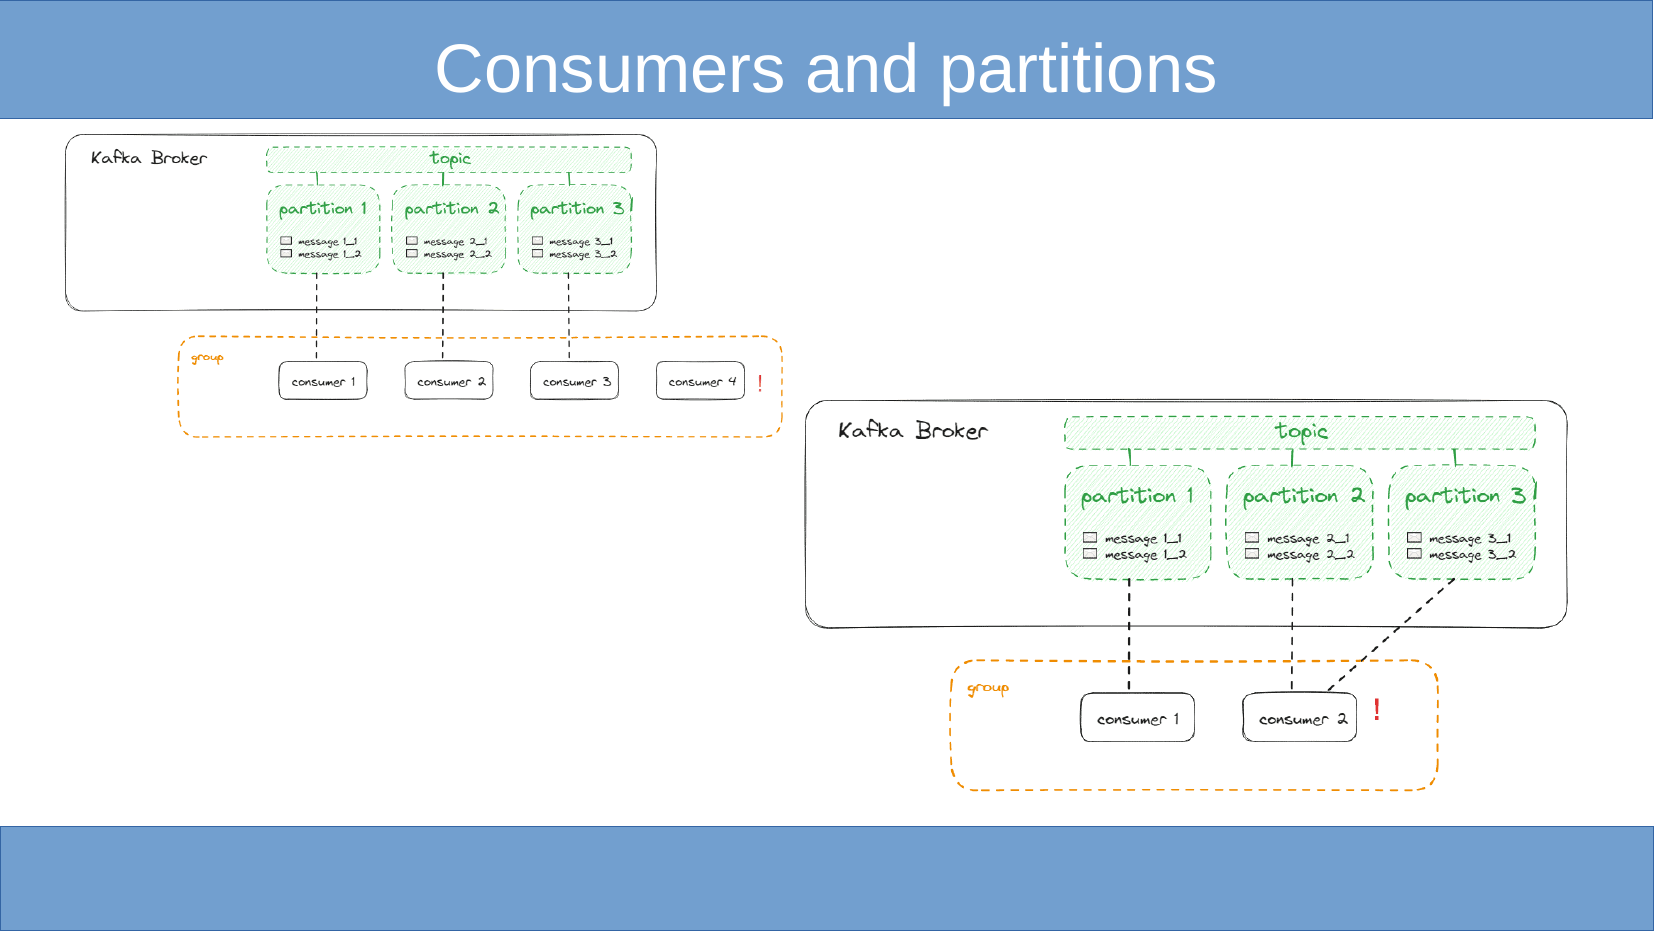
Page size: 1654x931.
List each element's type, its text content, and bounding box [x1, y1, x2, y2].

title Consumers and partitions [59, 29, 1595, 108]
picture [797, 392, 1575, 798]
picture [59, 128, 788, 443]
